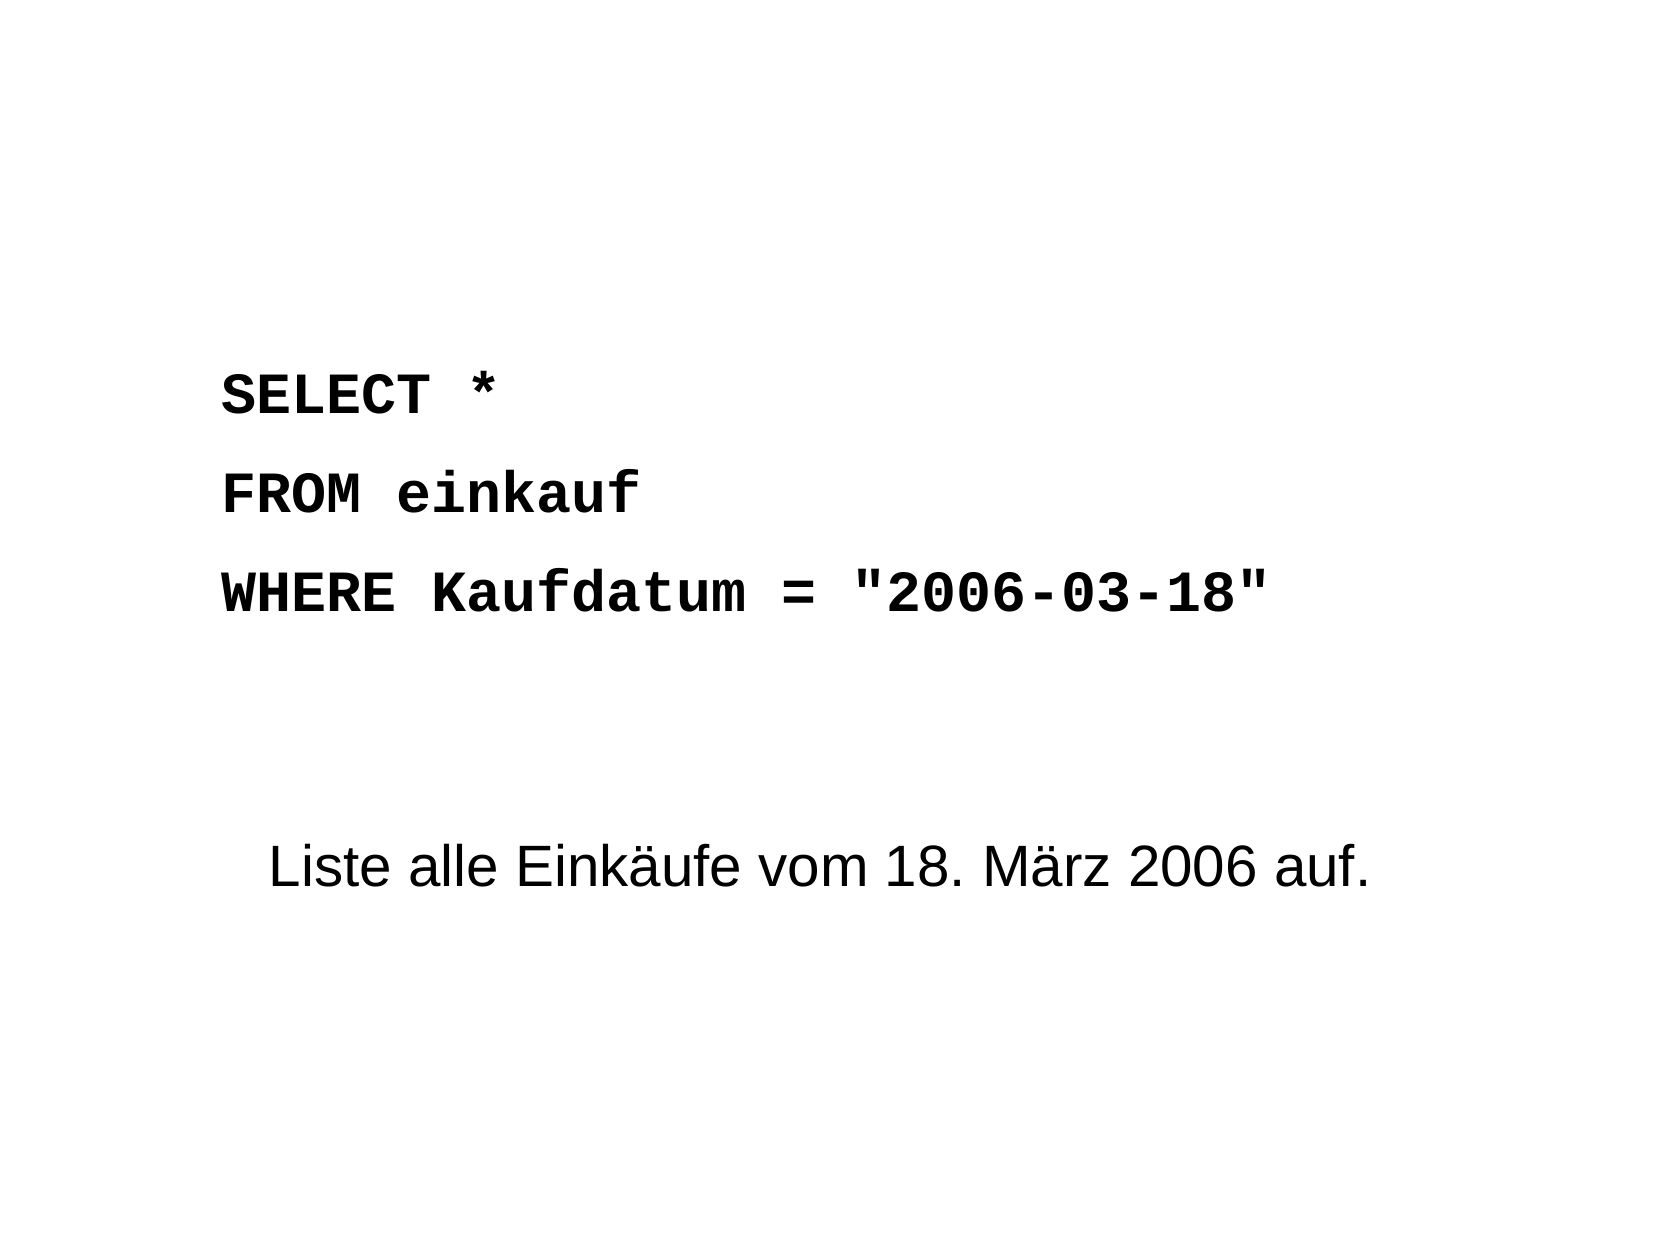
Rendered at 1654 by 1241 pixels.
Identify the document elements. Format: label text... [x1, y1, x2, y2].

text_box SELECT * FROM einkauf WHERE Kaufdatum = "2006-03-18" [206, 324, 1565, 606]
title Liste alle Einkäufe vom 18. März 2006 auf. [76, 787, 1566, 945]
